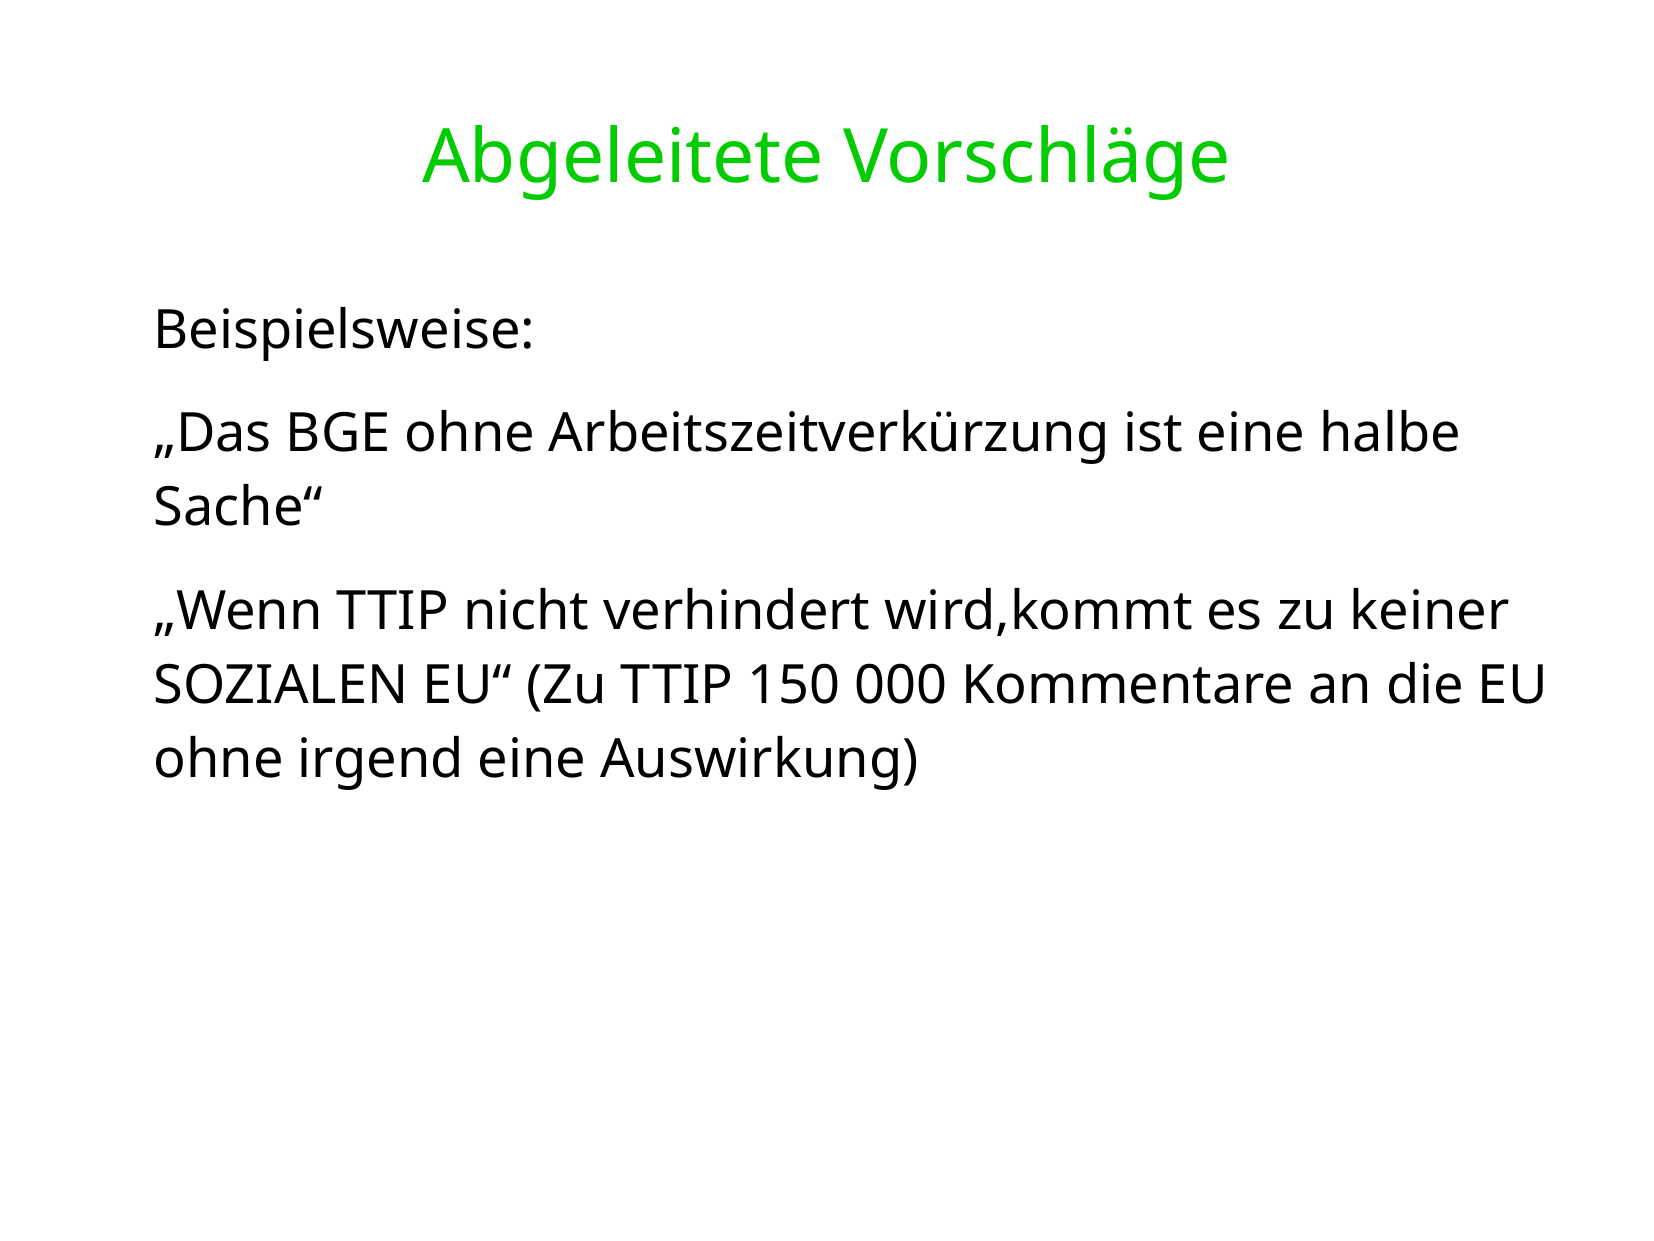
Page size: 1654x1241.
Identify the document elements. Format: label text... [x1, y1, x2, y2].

list Beispielsweise: „Das BGE ohne Arbeitszeitverkürzung ist eine halbe Sache“ „Wenn TTIP nicht verhindert wird,kommt es zu keiner SOZIALEN EU“ (Zu TTIP 150 000 Kommentare an die EU ohne irgend eine Auswirkung) [82, 290, 1571, 1010]
title Abgeleitete Vorschläge [82, 49, 1571, 257]
